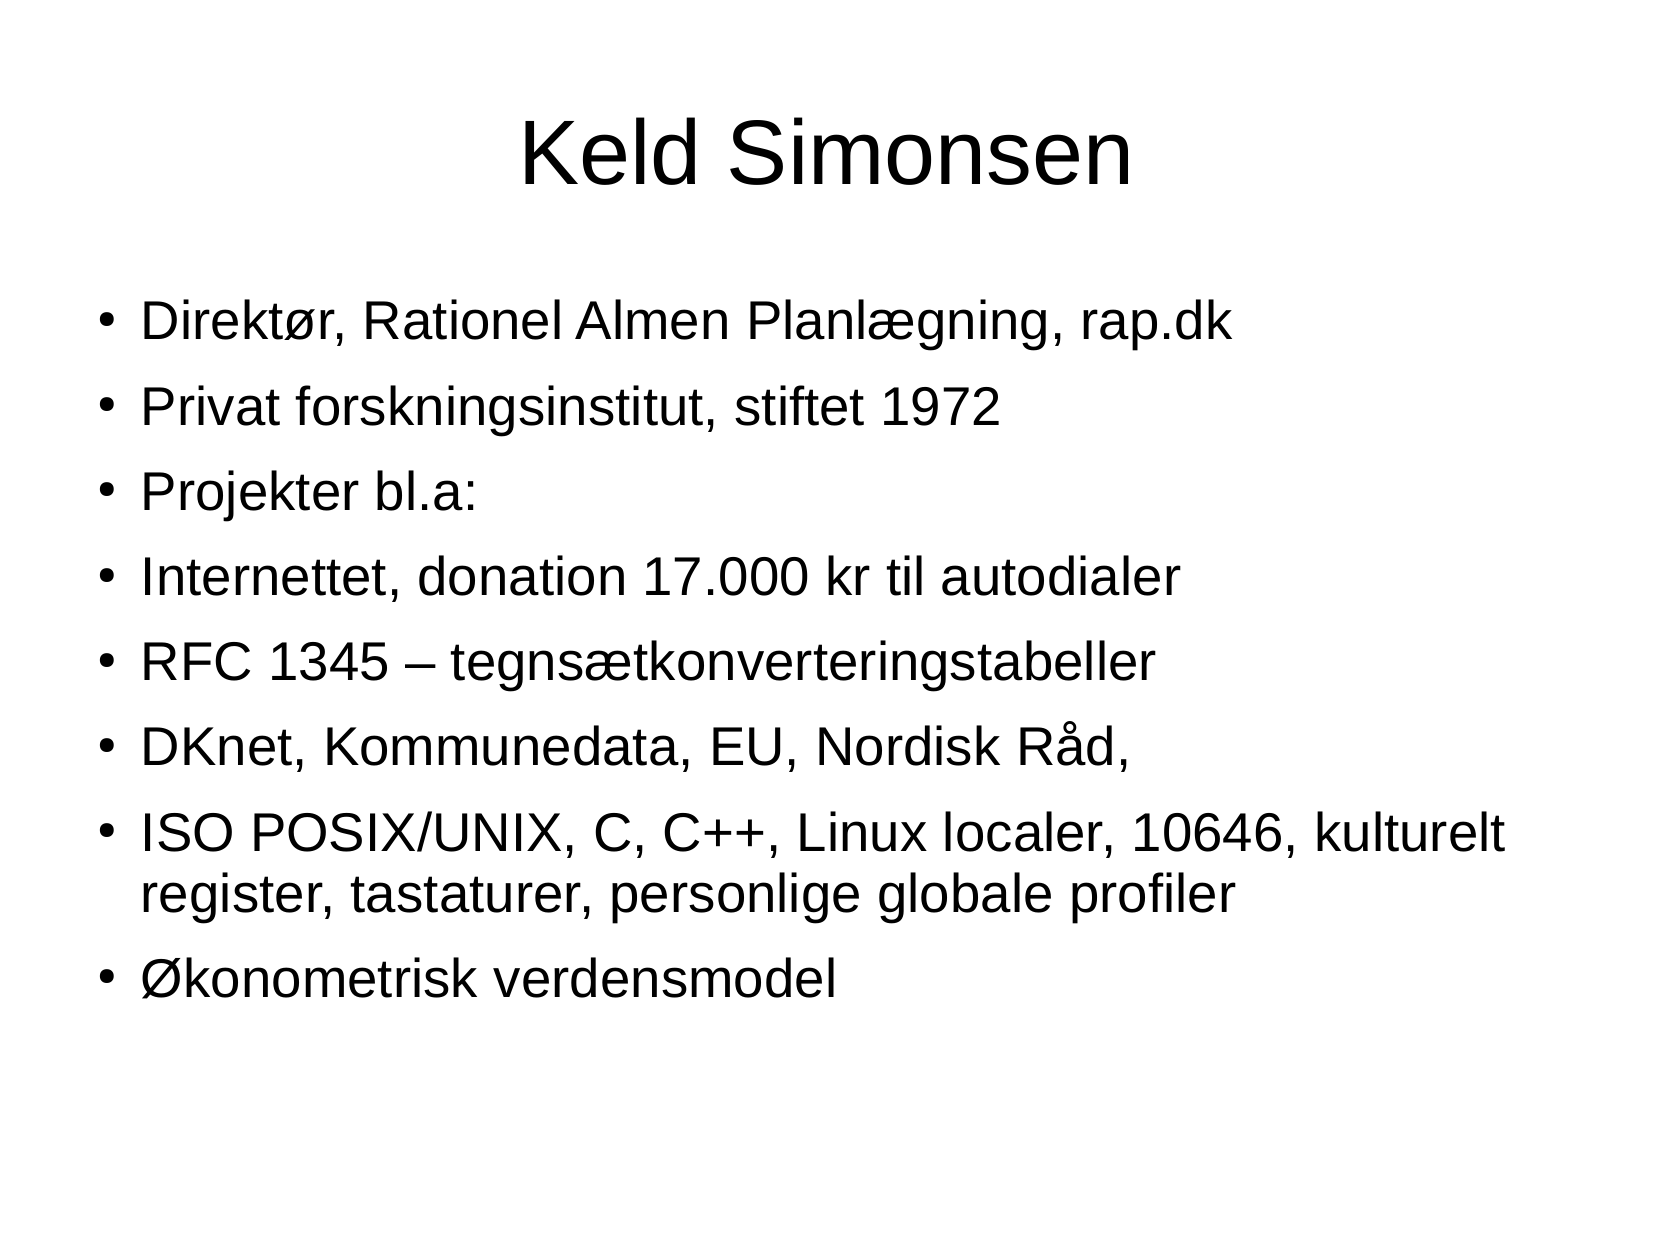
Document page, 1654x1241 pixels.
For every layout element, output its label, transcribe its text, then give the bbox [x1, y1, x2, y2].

list Direktør, Rationel Almen Planlægning, rap.dk Privat forskningsinstitut, stiftet 1972 Projekter bl.a: Internettet, donation 17.000 kr til autodialer RFC 1345 – tegnsætkonverteringstabeller DKnet, Kommunedata, EU, Nordisk Råd, ISO POSIX/UNIX, C, C++, Linux localer, 10646, kulturelt register, tastaturer, personlige globale profiler Økonometrisk verdensmodel [82, 290, 1538, 1010]
title Keld Simonsen [82, 49, 1571, 257]
